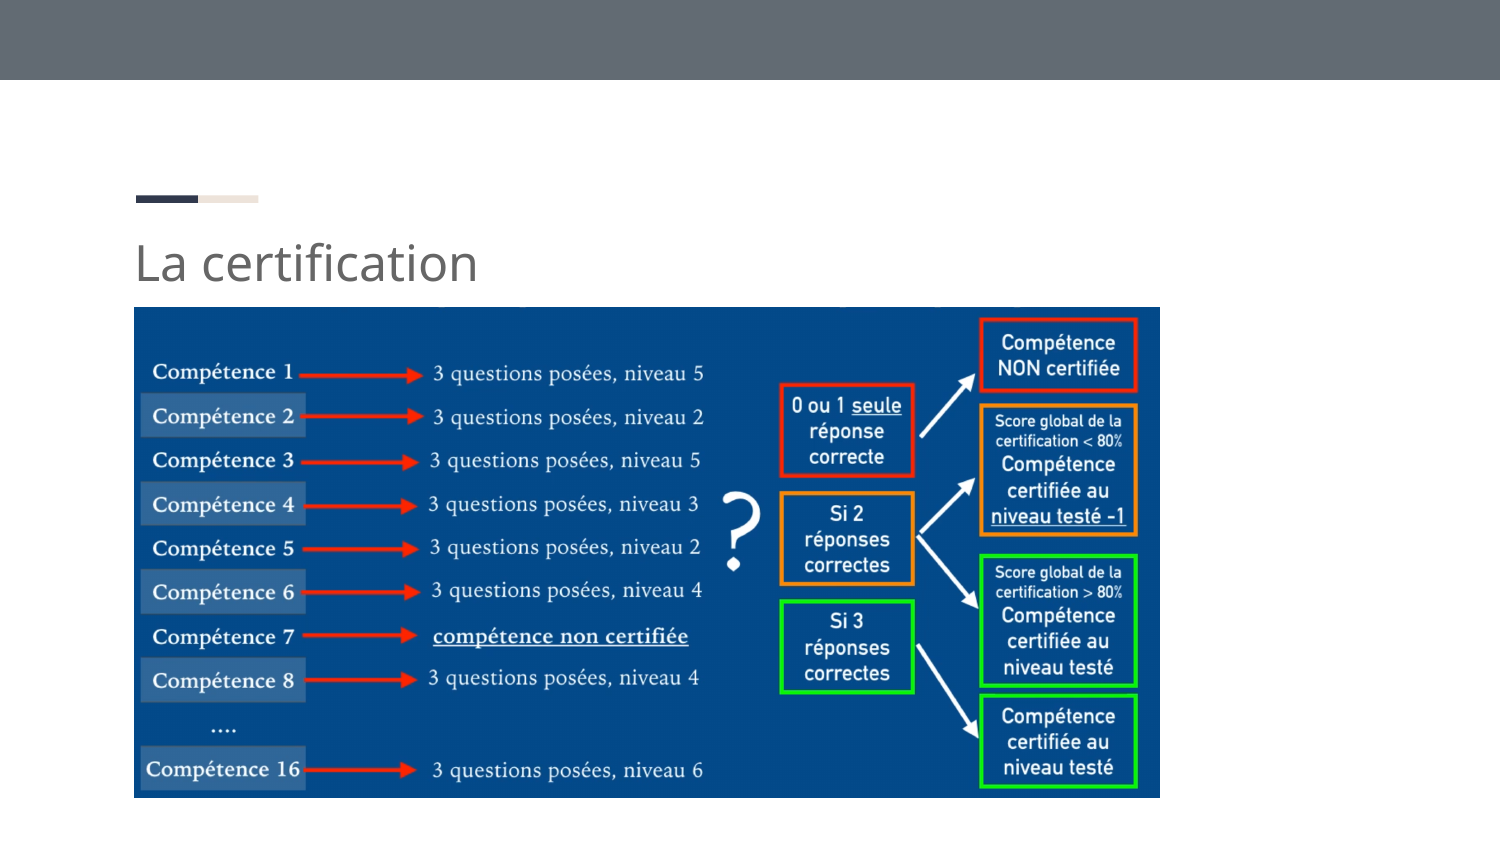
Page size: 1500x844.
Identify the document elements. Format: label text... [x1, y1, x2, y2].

title La certification [119, 216, 1381, 305]
picture [134, 307, 1160, 798]
